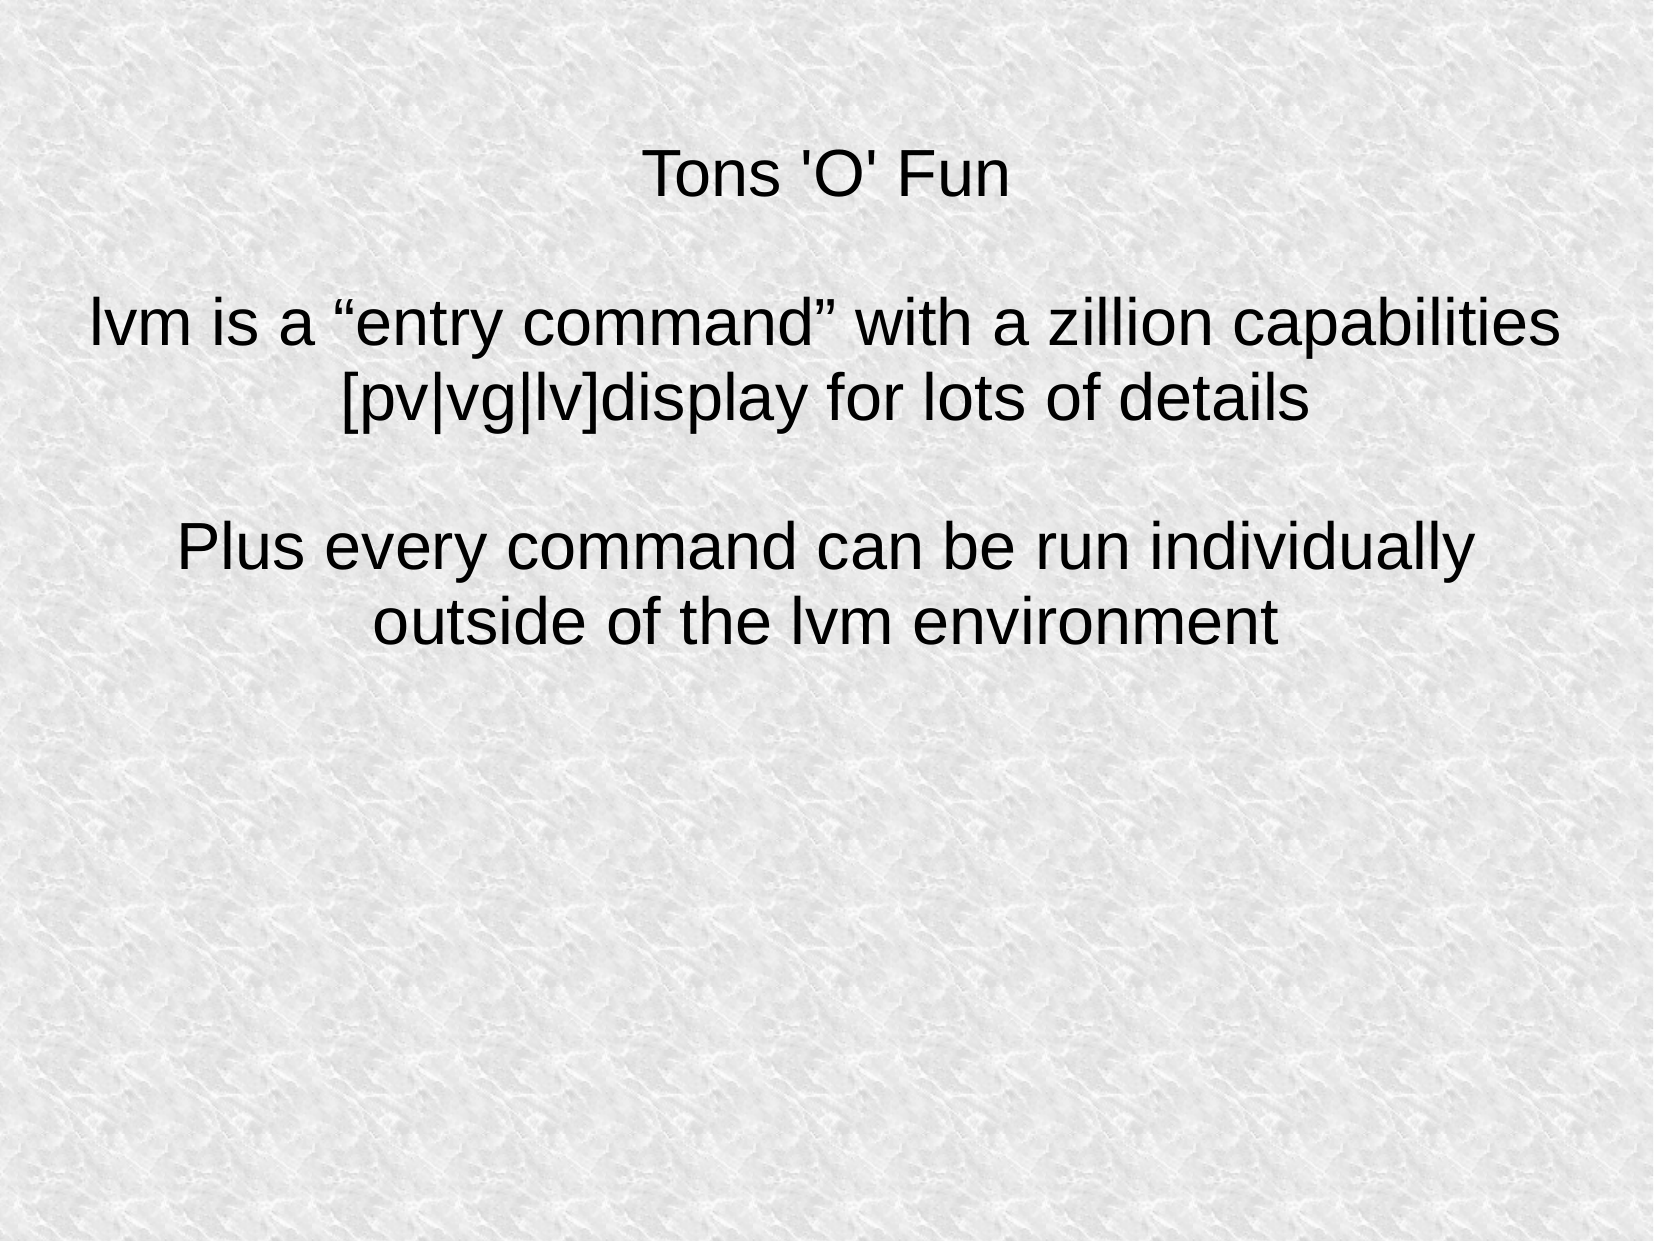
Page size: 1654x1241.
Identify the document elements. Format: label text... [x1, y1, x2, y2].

picture [0, 0, 1654, 1241]
subtitle Tons 'O' Fun lvm is a “entry command” with a zillion capabilities [pv|vg|lv]display for lots of details Plus every command can be run individually outside of the lvm environment [82, 37, 1571, 758]
